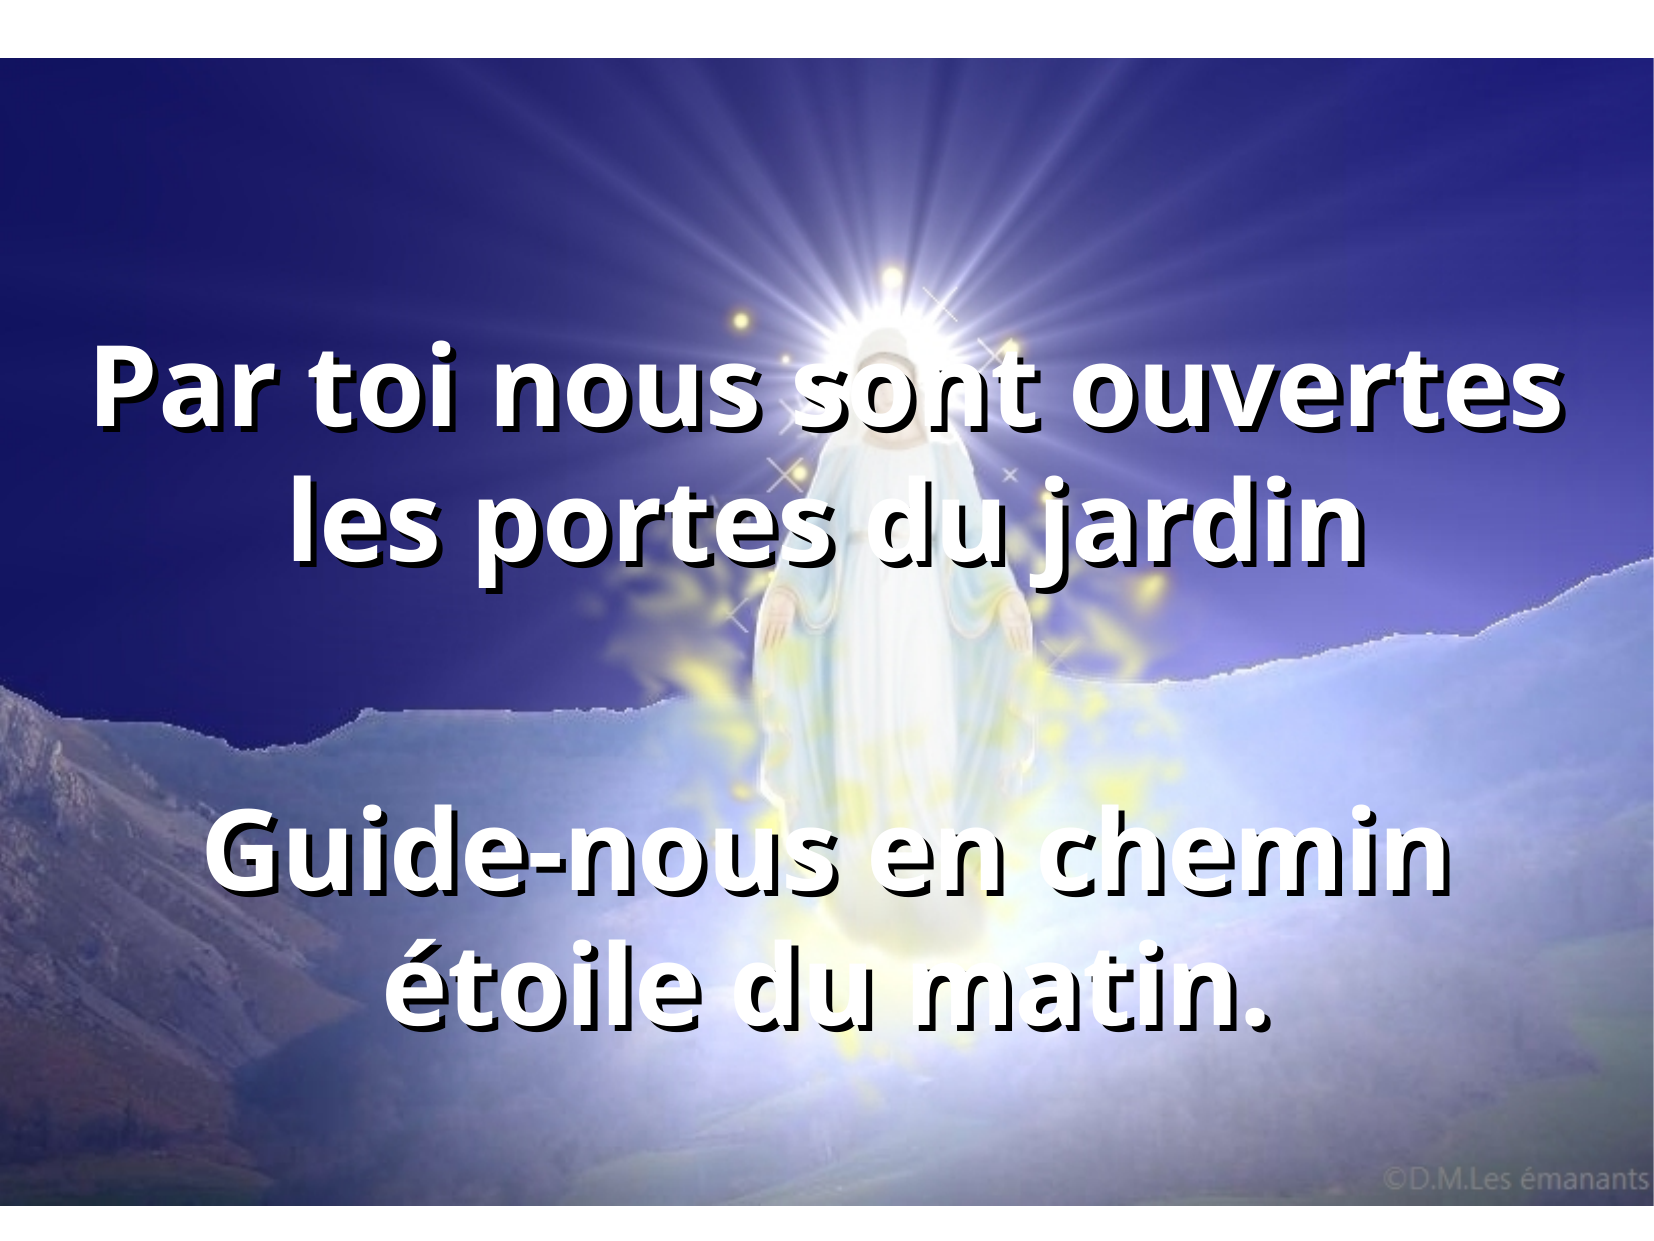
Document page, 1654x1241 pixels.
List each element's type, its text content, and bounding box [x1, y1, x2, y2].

picture [0, 58, 1654, 1206]
subtitle Par toi nous sont ouvertes les portes du jardin Guide-nous en chemin étoile du matin. [82, 88, 1571, 1109]
